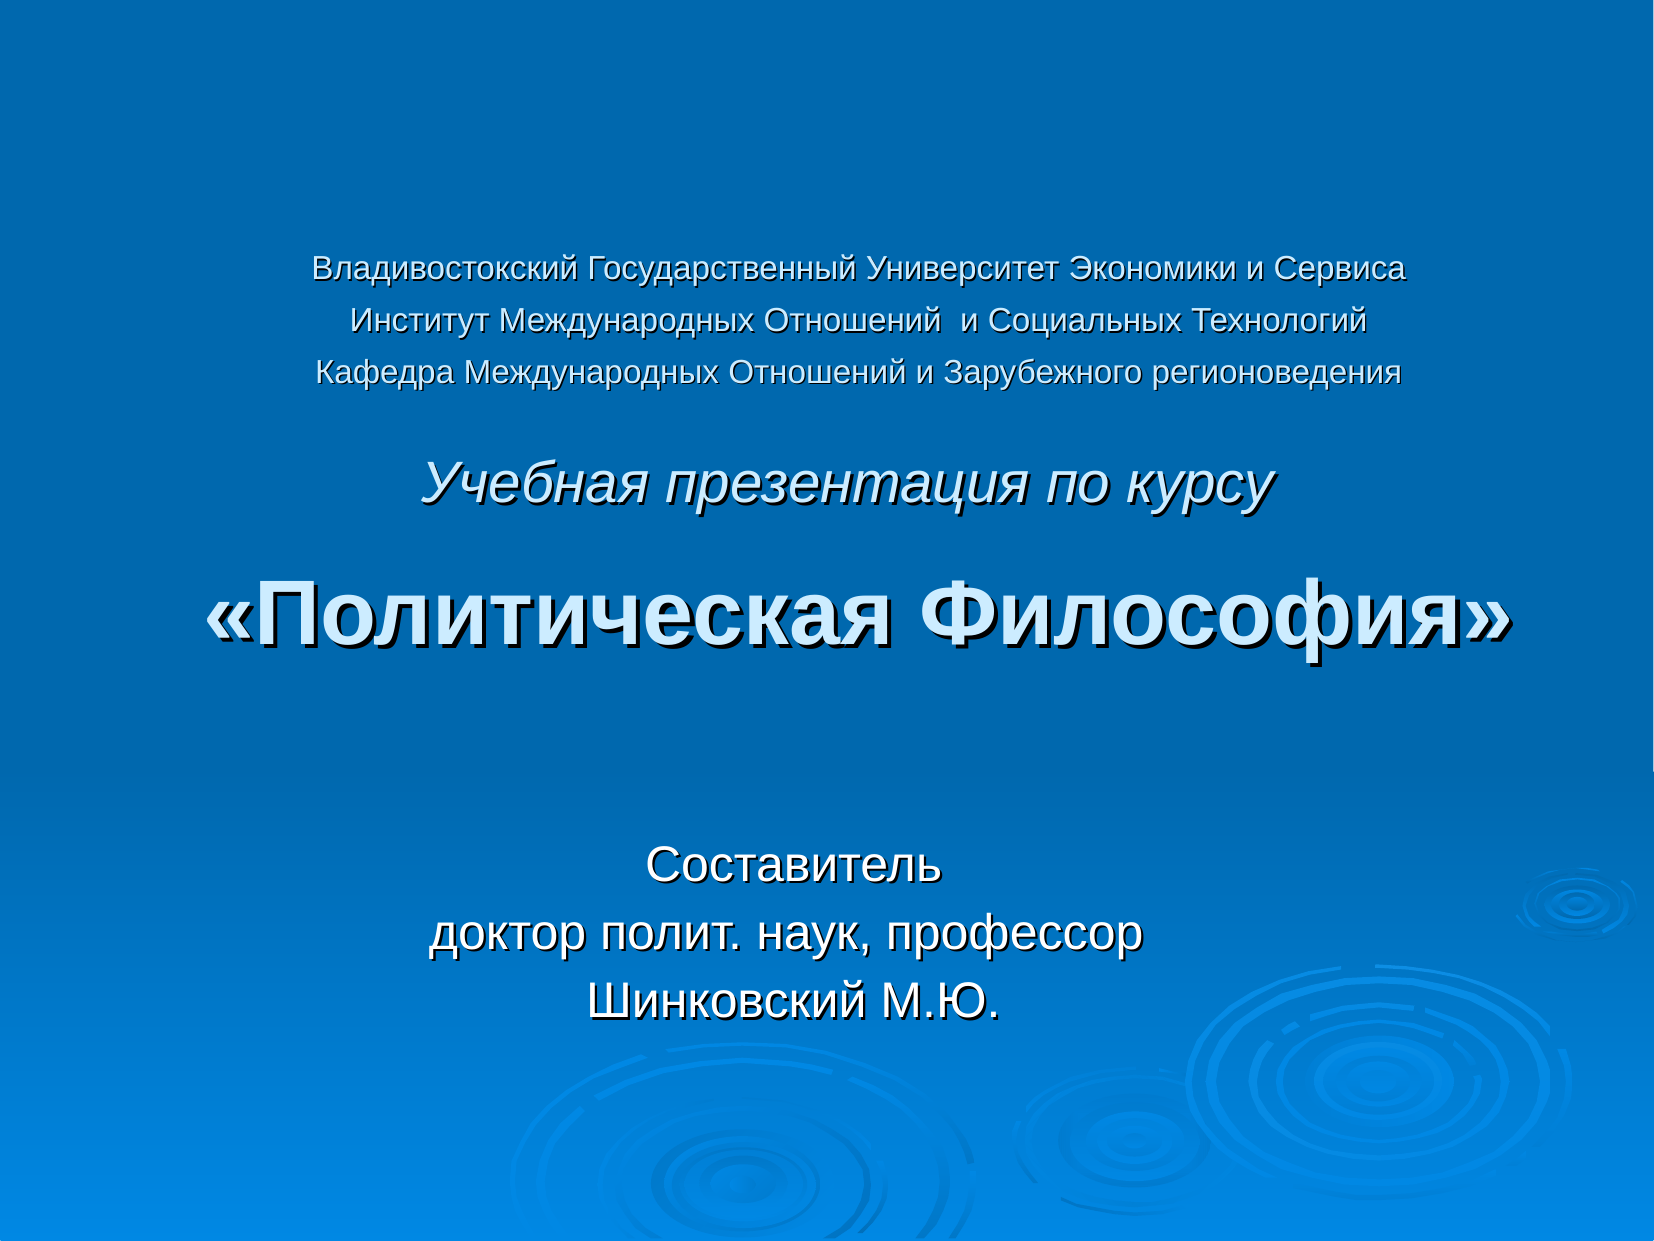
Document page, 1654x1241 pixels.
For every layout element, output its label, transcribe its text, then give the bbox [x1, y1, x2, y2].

title Владивостокский Государственный Университет Экономики и Сервиса Институт Международных Отношений и Социальных Технологий Кафедра Международных Отношений и Зарубежного регионоведения Учебная презентация по курсу «Политическая Философия» [110, 60, 1609, 672]
text_box Составитель доктор полит. наук, профессор Шинковский М.Ю. [214, 828, 1373, 1168]
